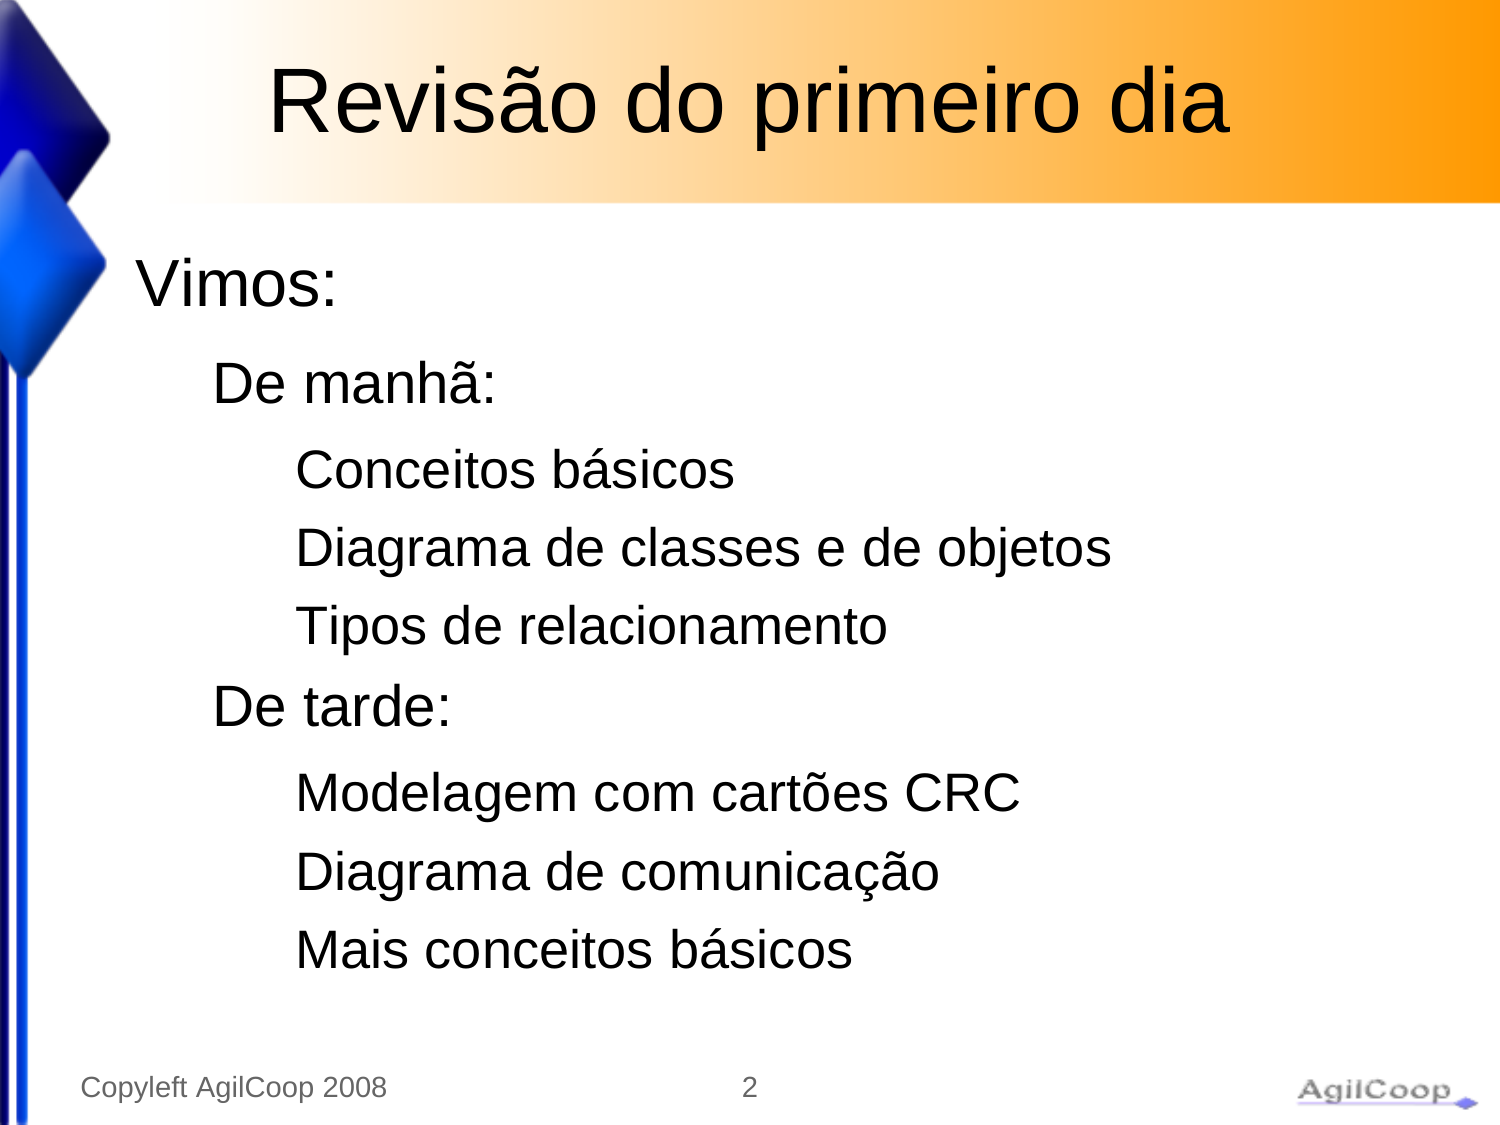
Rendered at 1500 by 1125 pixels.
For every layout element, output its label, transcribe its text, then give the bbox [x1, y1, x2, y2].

title Revisão do primeiro dia [75, 7, 1425, 196]
list Vimos: De manhã: Conceitos básicos Diagrama de classes e de objetos Tipos de relacionamento De tarde: Modelagem com cartões CRC Diagrama de comunicação Mais conceitos básicos [118, 246, 1477, 1018]
picture [0, 0, 1500, 1125]
